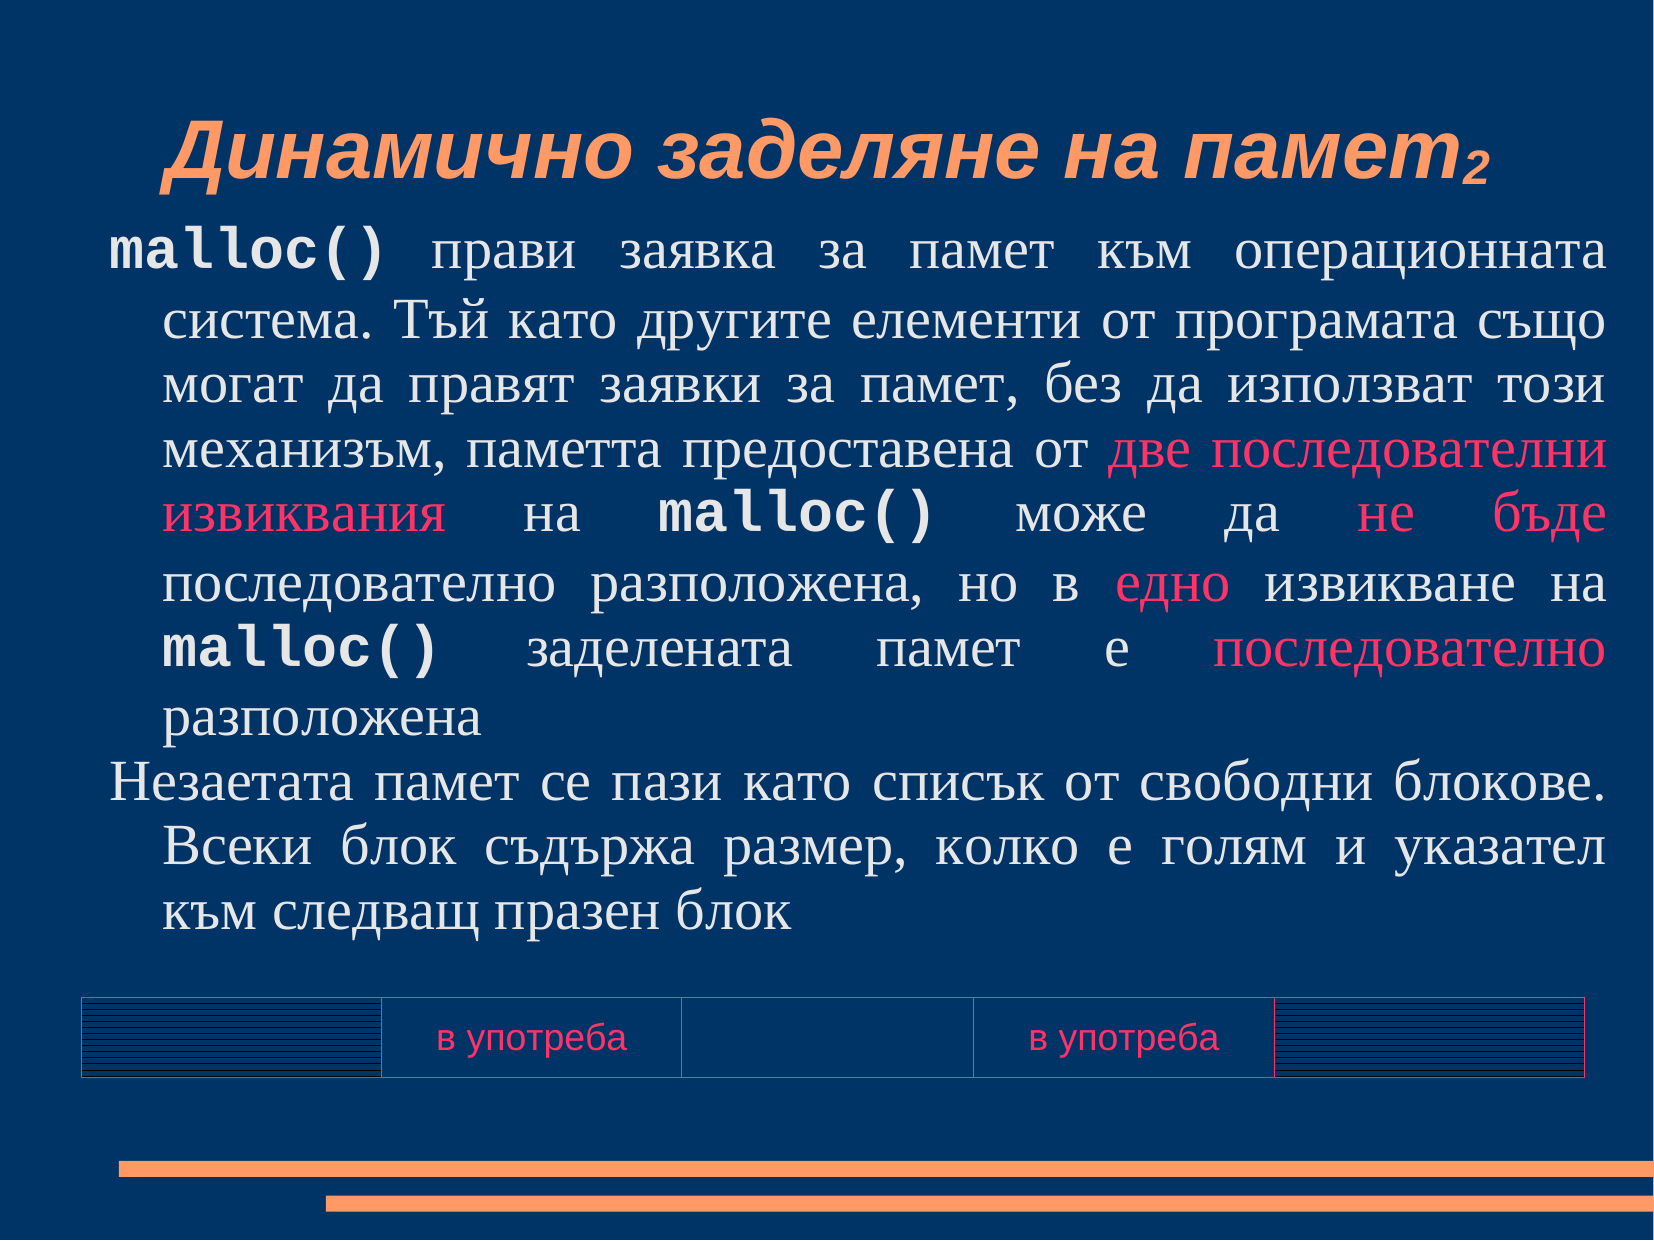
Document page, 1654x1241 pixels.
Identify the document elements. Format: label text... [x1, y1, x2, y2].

list malloc() прави заявка за памет към операционната система. Тъй като другите елементи от програмата също могат да правят заявки за памет, без да използват този механизъм, паметта предоставена от две последователни извиквания на malloc() може да не бъде последователно разположена, но в едно извикване на malloc() заделената памет е последователно разположена Незаетата памет се пази като списък от свободни блокове. Всеки блок съдържа размер, колко е голям и указател към следващ празен блок [91, 216, 1608, 951]
text_box [81, 997, 381, 1078]
text_box в употреба [973, 997, 1274, 1078]
title Динамично заделяне на памет2 [121, 46, 1534, 216]
text_box в употреба [381, 997, 681, 1078]
text_box [1274, 997, 1585, 1078]
